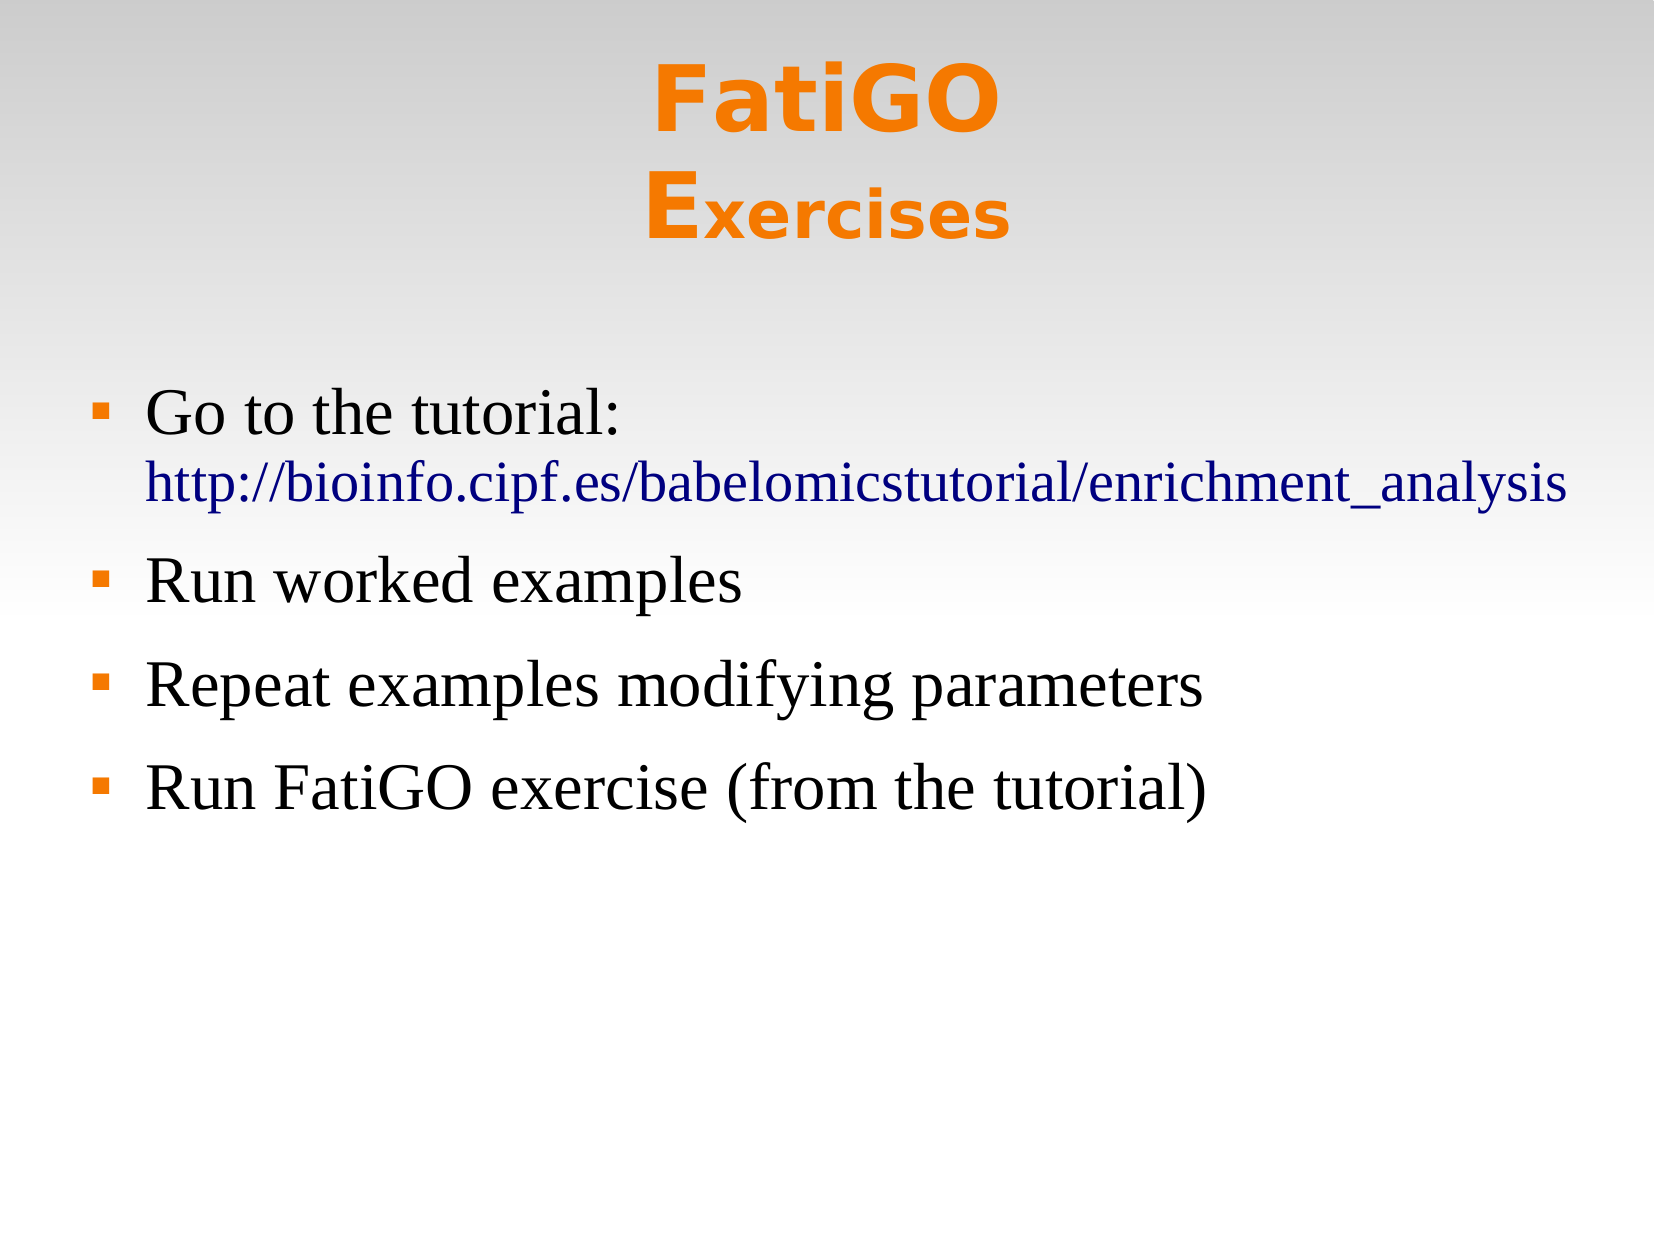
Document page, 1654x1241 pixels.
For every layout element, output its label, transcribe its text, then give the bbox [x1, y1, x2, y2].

title FatiGO Exercises [82, 45, 1571, 261]
list Go to the tutorial: http://bioinfo.cipf.es/babelomicstutorial/enrichment_analysis Run worked examples Repeat examples modifying parameters Run FatiGO exercise (from the tutorial) [75, 375, 1571, 1094]
